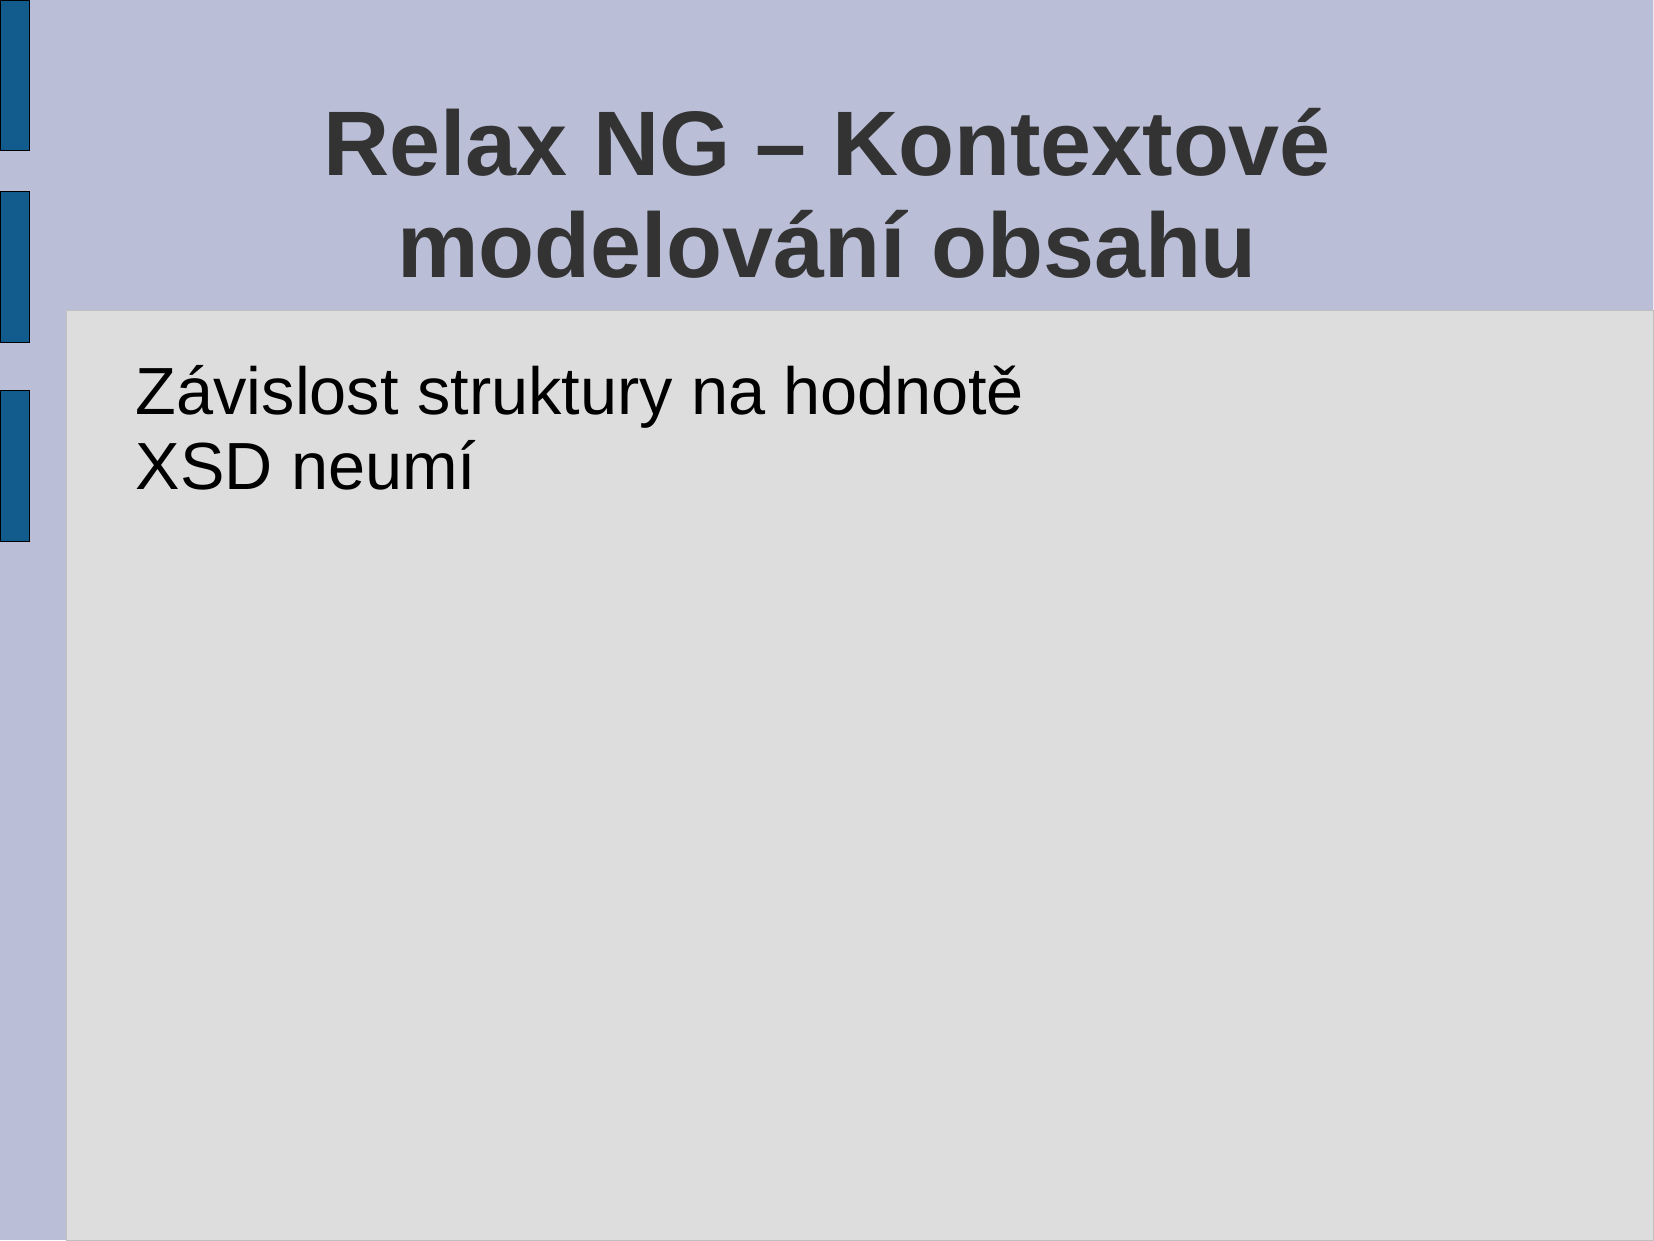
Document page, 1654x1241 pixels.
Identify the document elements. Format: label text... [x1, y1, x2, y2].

list Závislost struktury na hodnotě XSD neumí [118, 354, 1531, 1121]
title Relax NG – Kontextové modelování obsahu [121, 87, 1534, 302]
